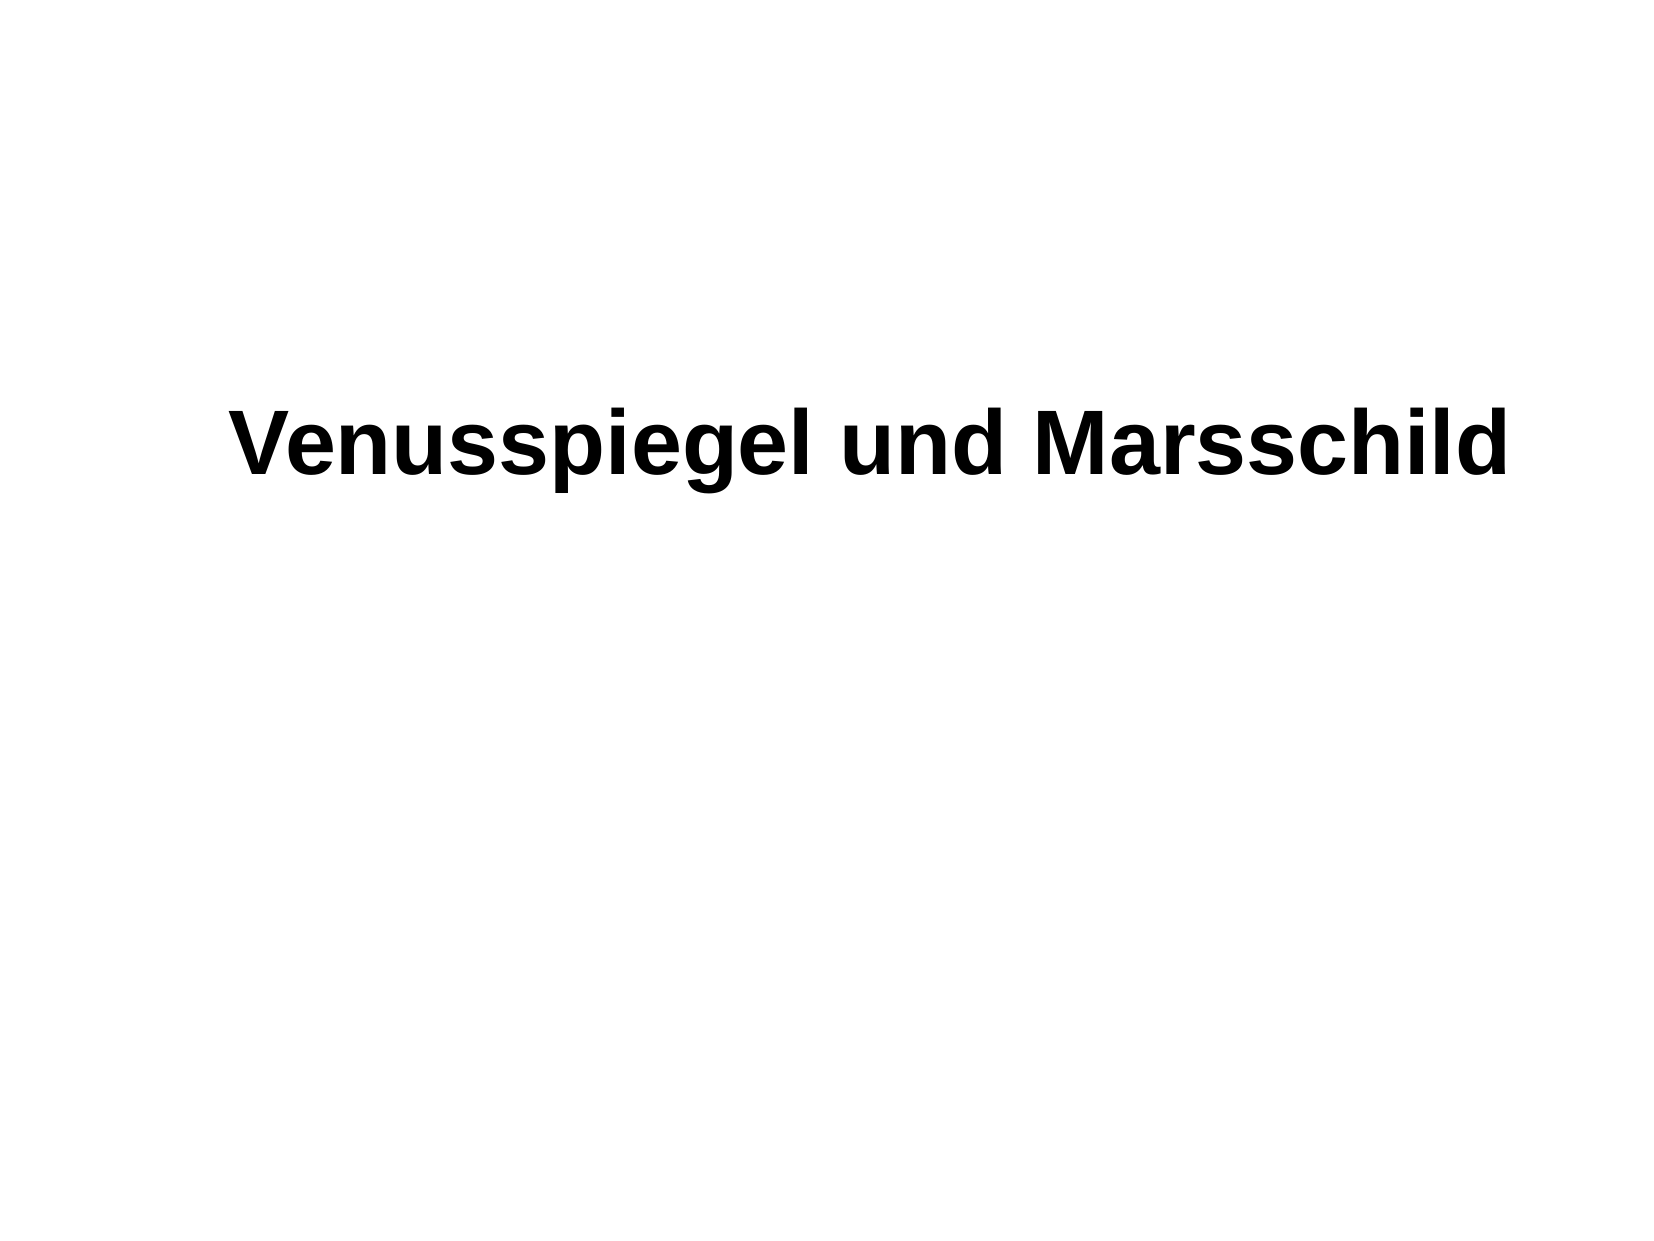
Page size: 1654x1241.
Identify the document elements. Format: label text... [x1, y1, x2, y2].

text_box Venusspiegel und Marsschild [147, 383, 1595, 502]
